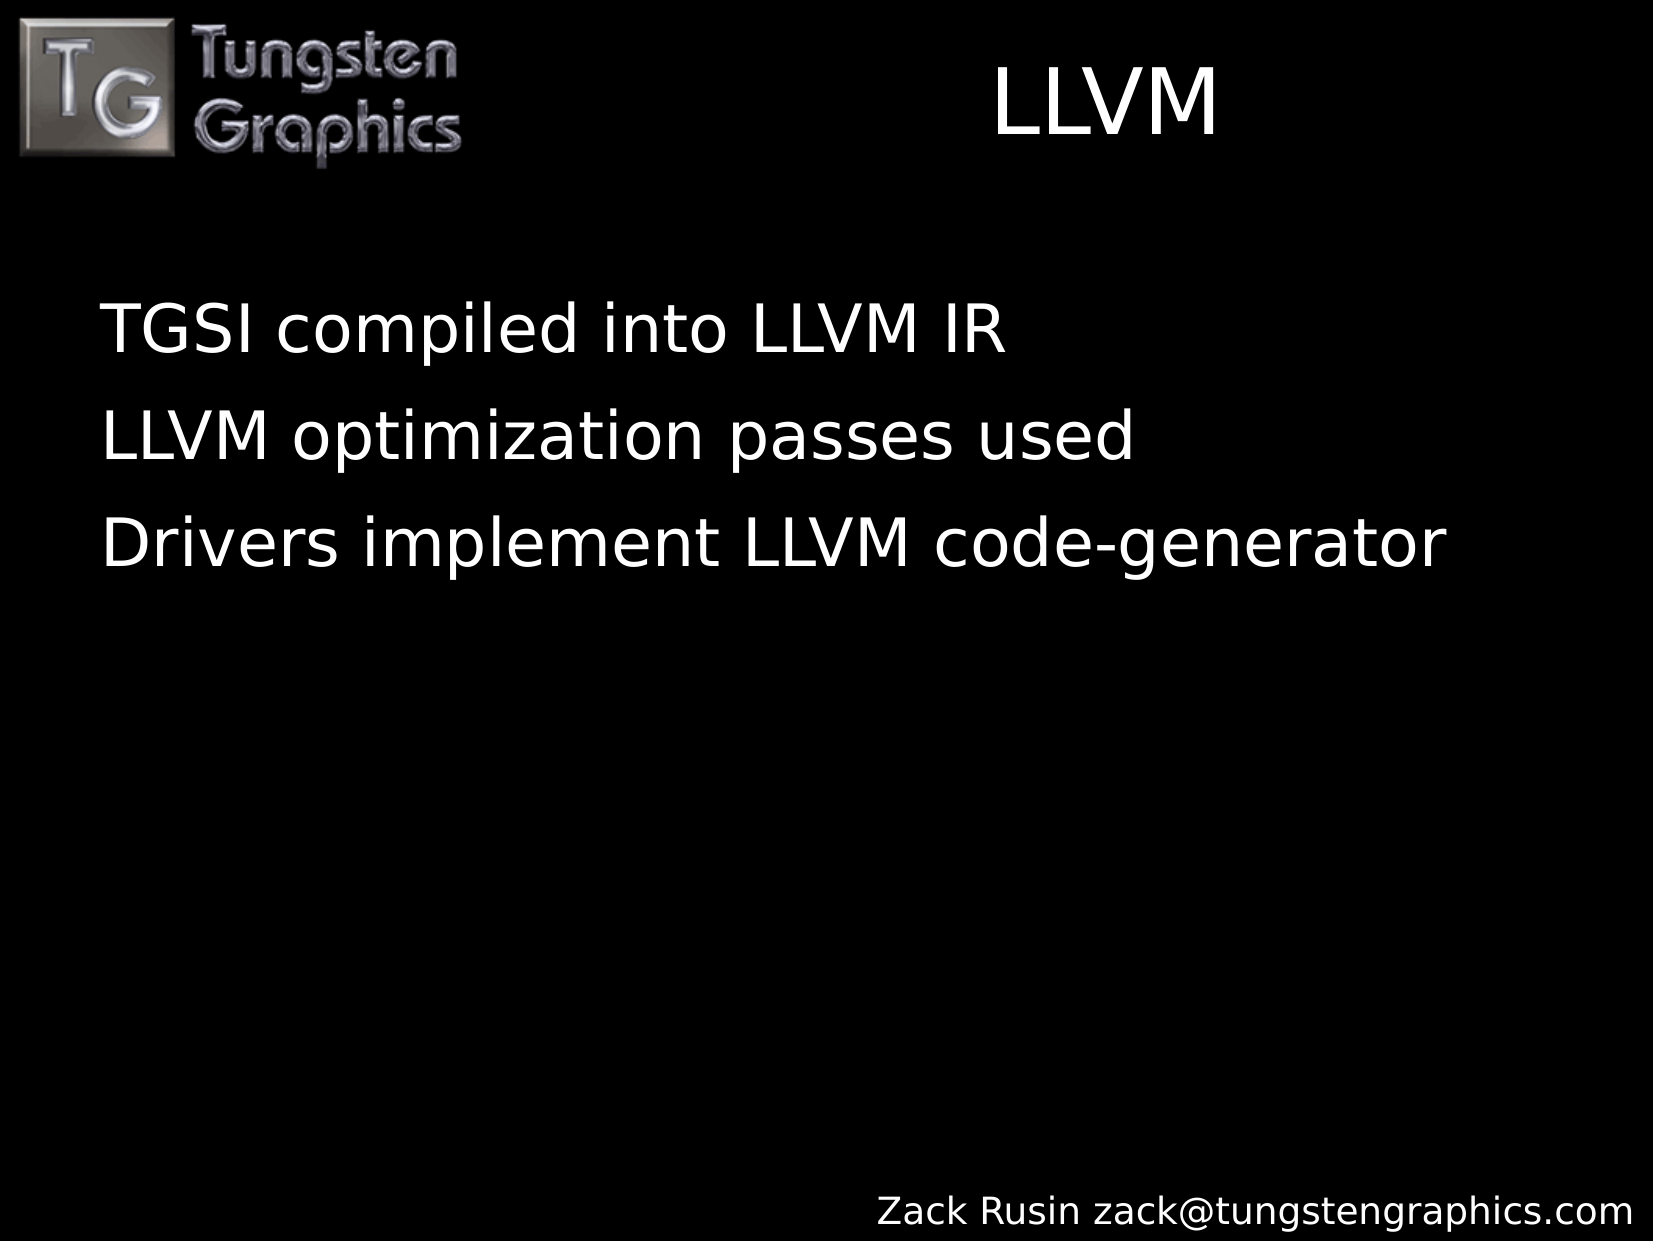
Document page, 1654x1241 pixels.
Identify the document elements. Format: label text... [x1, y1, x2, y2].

text_box Zack Rusin zack@tungstengraphics.com [787, 1182, 1651, 1241]
list TGSI compiled into LLVM IR LLVM optimization passes used Drivers implement LLVM code-generator [82, 290, 1571, 1101]
picture [0, 0, 555, 188]
title LLVM [600, 17, 1613, 188]
